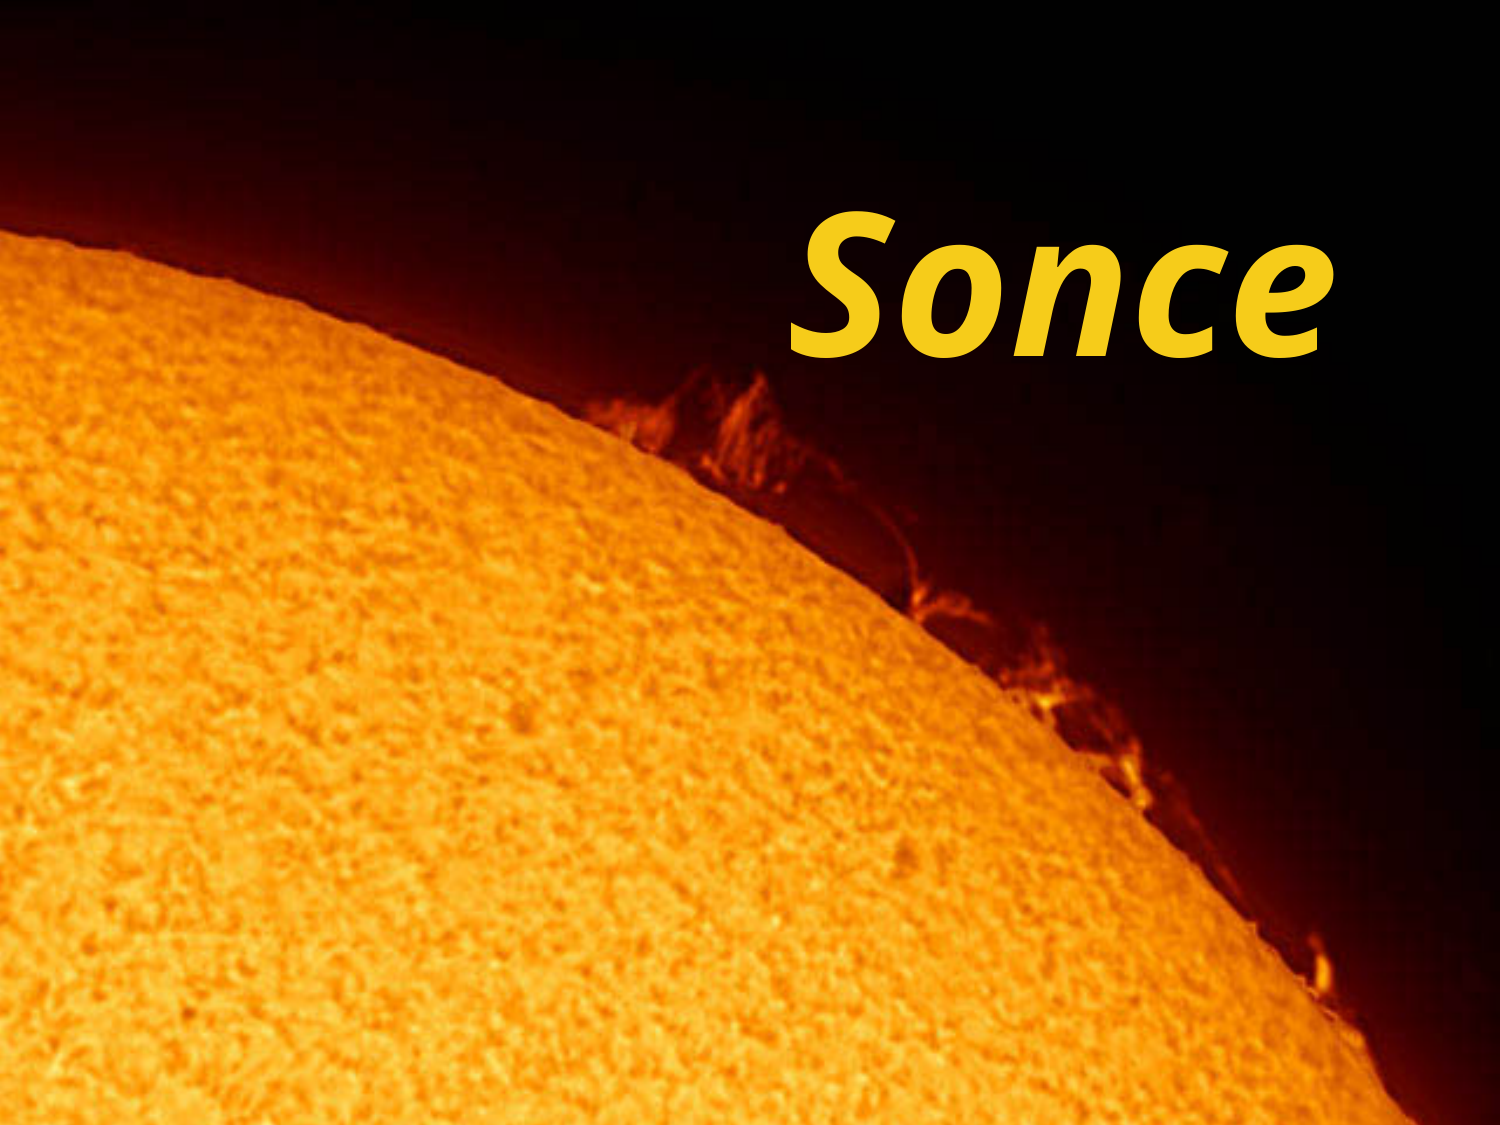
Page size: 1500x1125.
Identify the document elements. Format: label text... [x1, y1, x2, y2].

picture [0, 0, 1500, 1125]
text_box Sonce [761, 148, 1365, 499]
